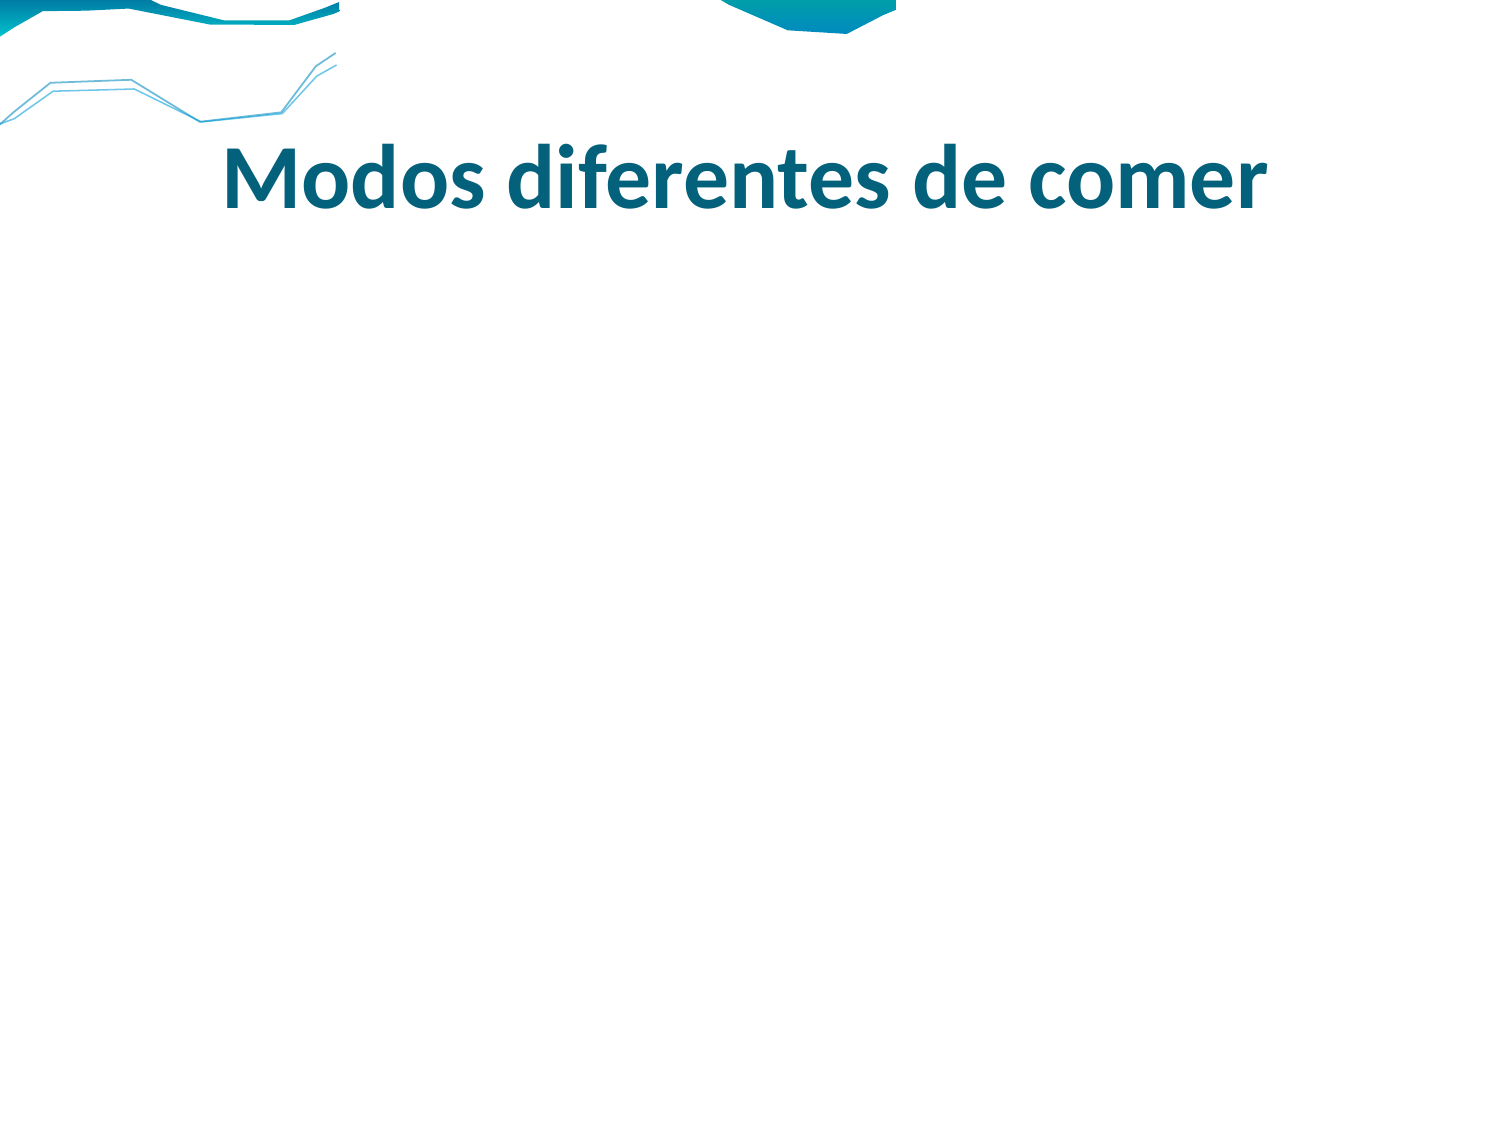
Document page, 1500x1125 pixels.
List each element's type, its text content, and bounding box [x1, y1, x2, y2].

title Modos diferentes de comer [130, 0, 1361, 188]
